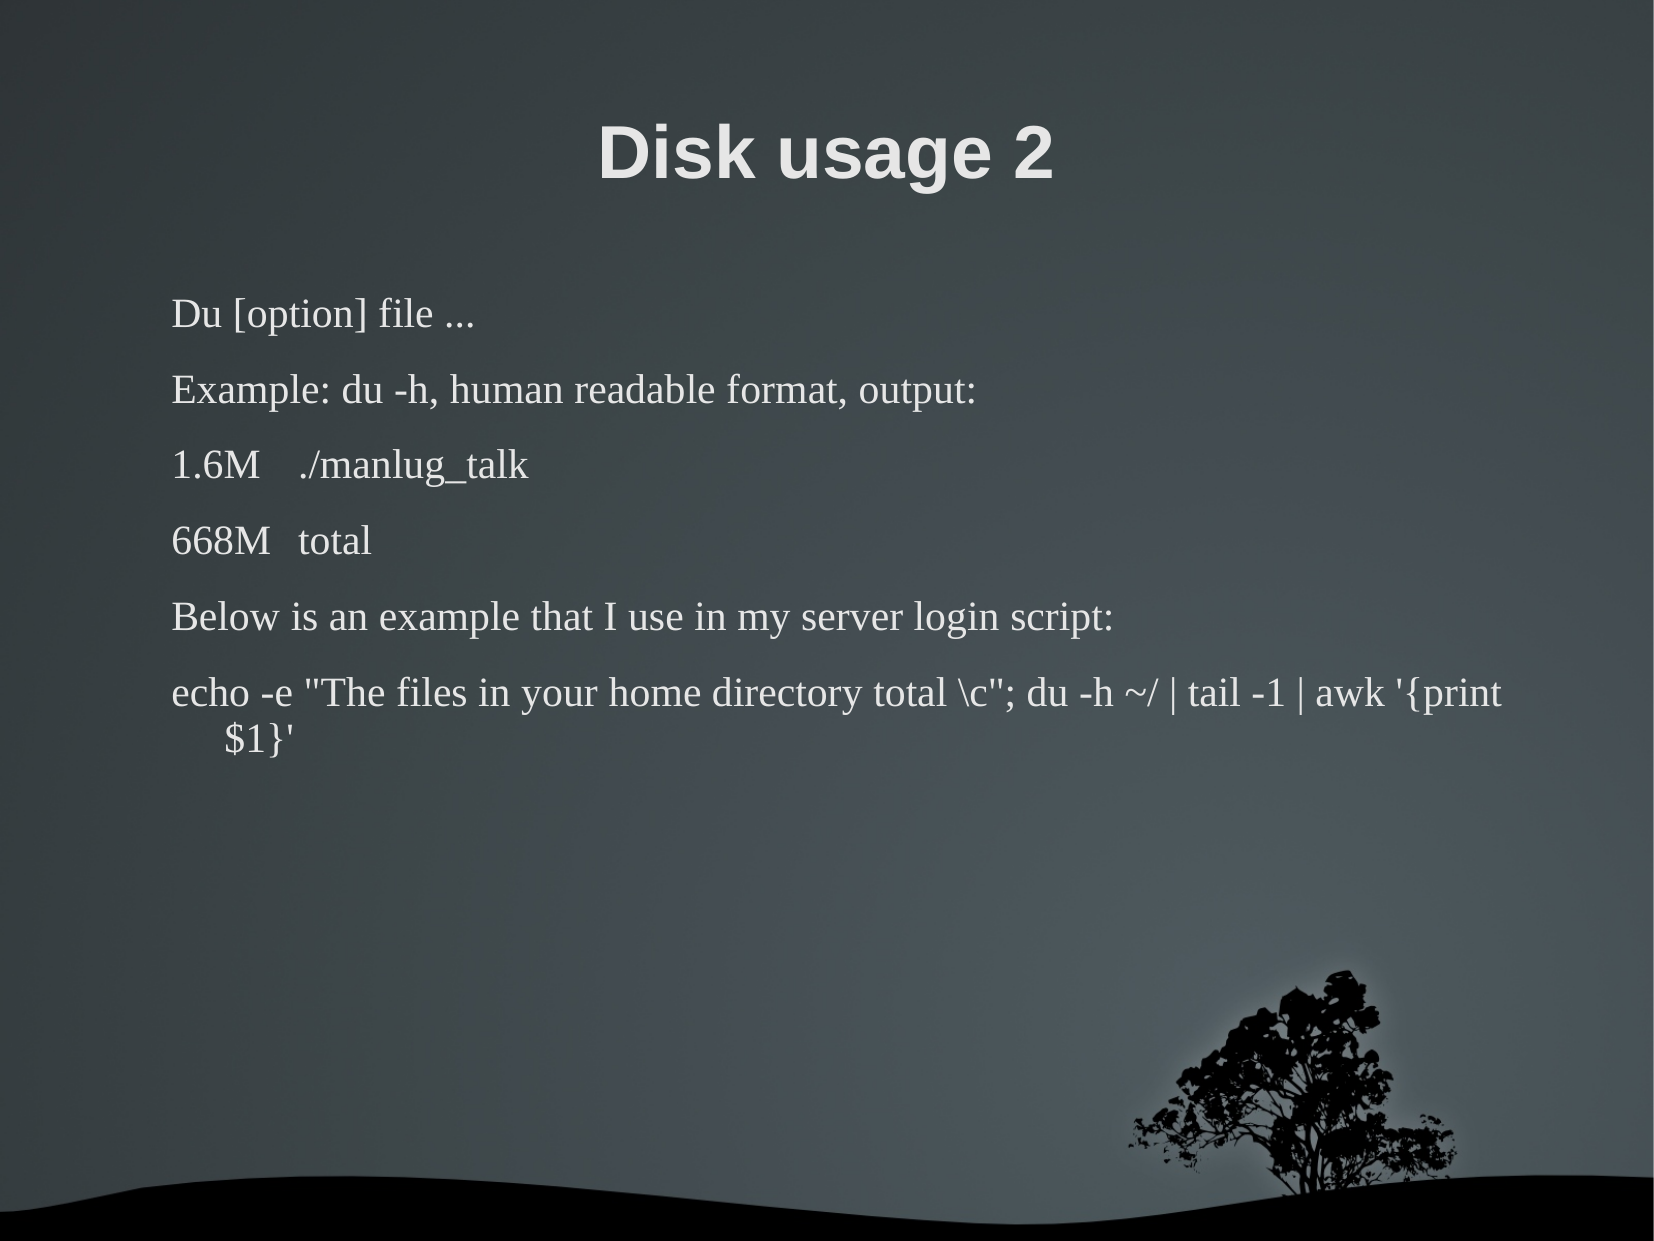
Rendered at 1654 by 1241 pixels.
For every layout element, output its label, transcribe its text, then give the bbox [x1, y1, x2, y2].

title Disk usage 2 [82, 56, 1571, 250]
picture [0, 0, 1654, 1241]
list Du [option] file ... Example: du -h, human readable format, output: 1.6M ./manlug_talk 668M total Below is an example that I use in my server login script: echo -e "The files in your home directory total \c"; du -h ~/ | tail -1 | awk '{print $1}' [82, 290, 1571, 1094]
